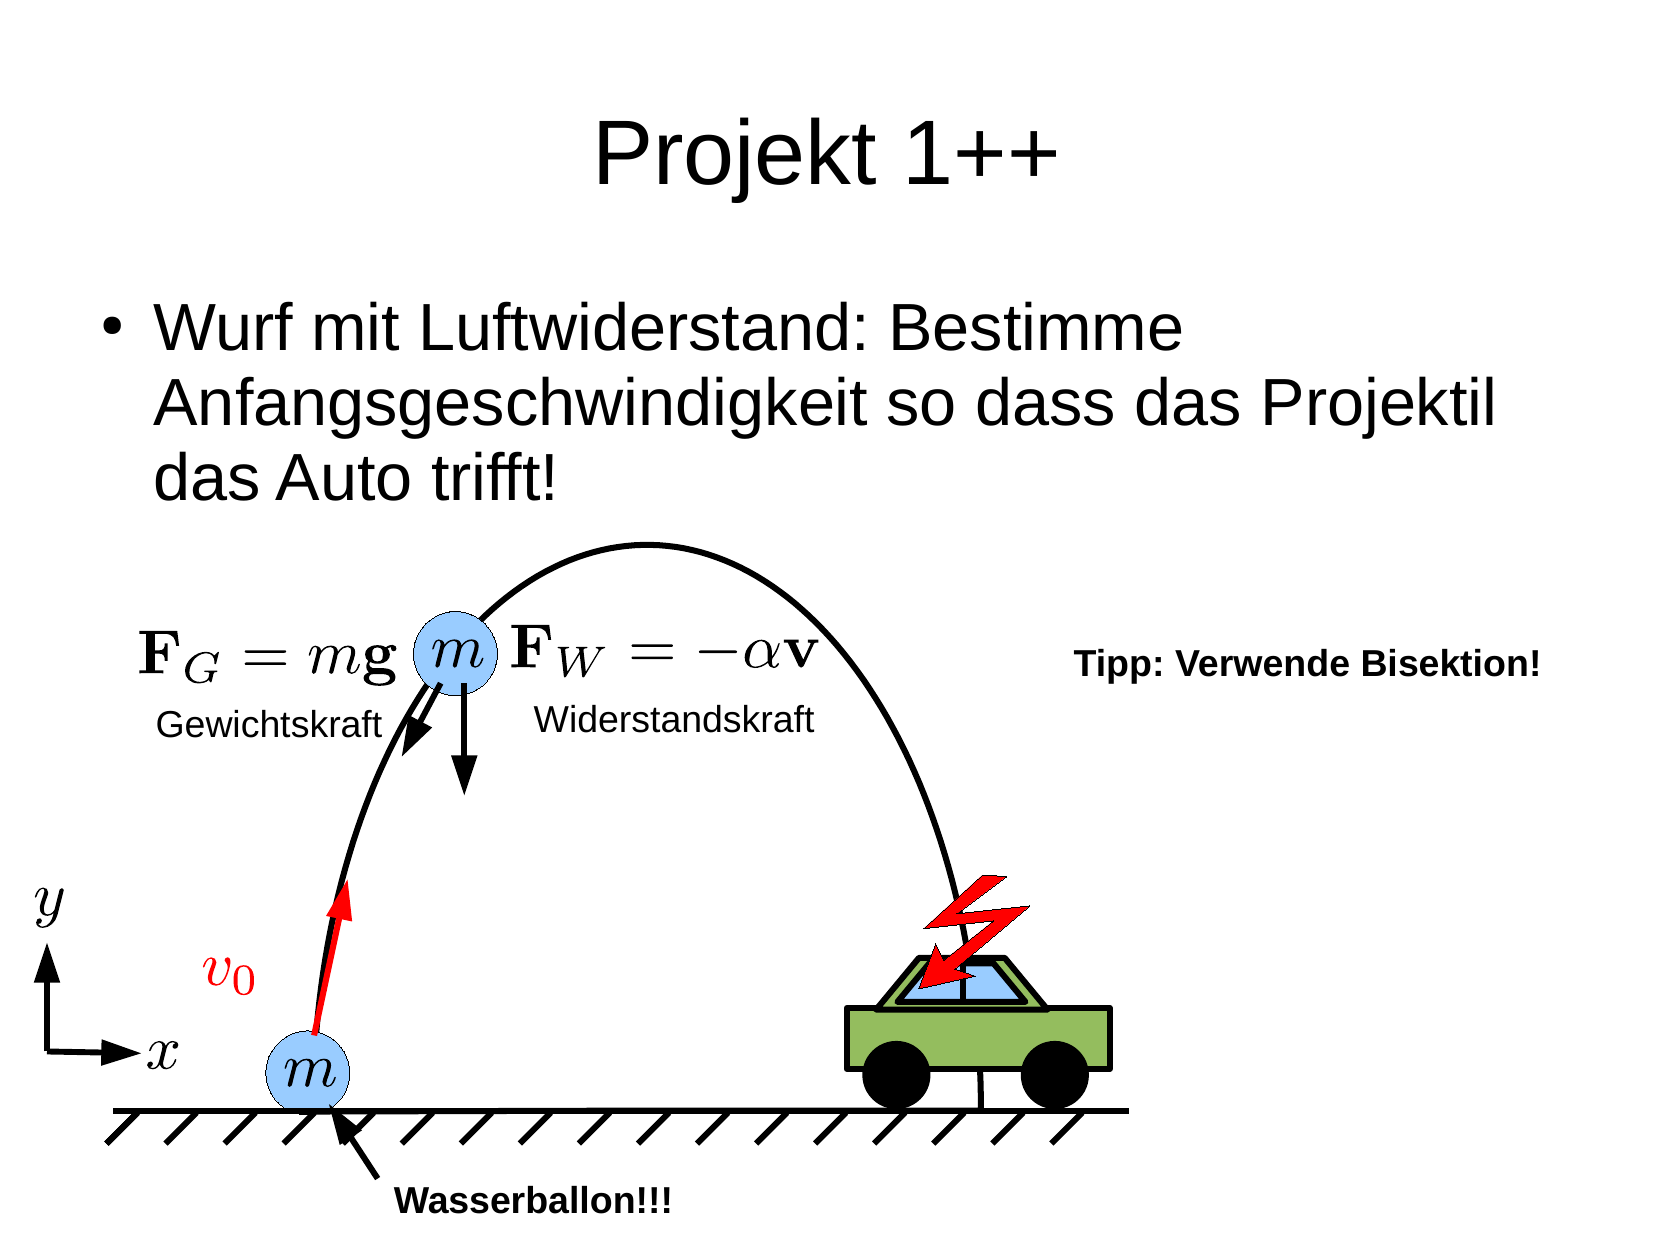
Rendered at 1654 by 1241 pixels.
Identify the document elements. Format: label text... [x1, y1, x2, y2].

text_box Widerstandskraft [518, 690, 830, 748]
text_box [136, 630, 399, 686]
text_box Gewichtskraft [140, 696, 398, 754]
text_box Tipp: Verwende Bisektion! [1058, 634, 1557, 692]
text_box [322, 918, 335, 979]
text_box [201, 957, 257, 996]
list Wurf mit Luftwiderstand: Bestimme Anfangsgeschwindigkeit so dass das Projektil das Auto trifft! [82, 290, 1571, 1094]
title Projekt 1++ [82, 56, 1571, 250]
text_box Wasserballon!!! [378, 1172, 689, 1230]
text_box [145, 1040, 182, 1070]
text_box [33, 887, 66, 928]
text_box [265, 544, 1110, 1108]
